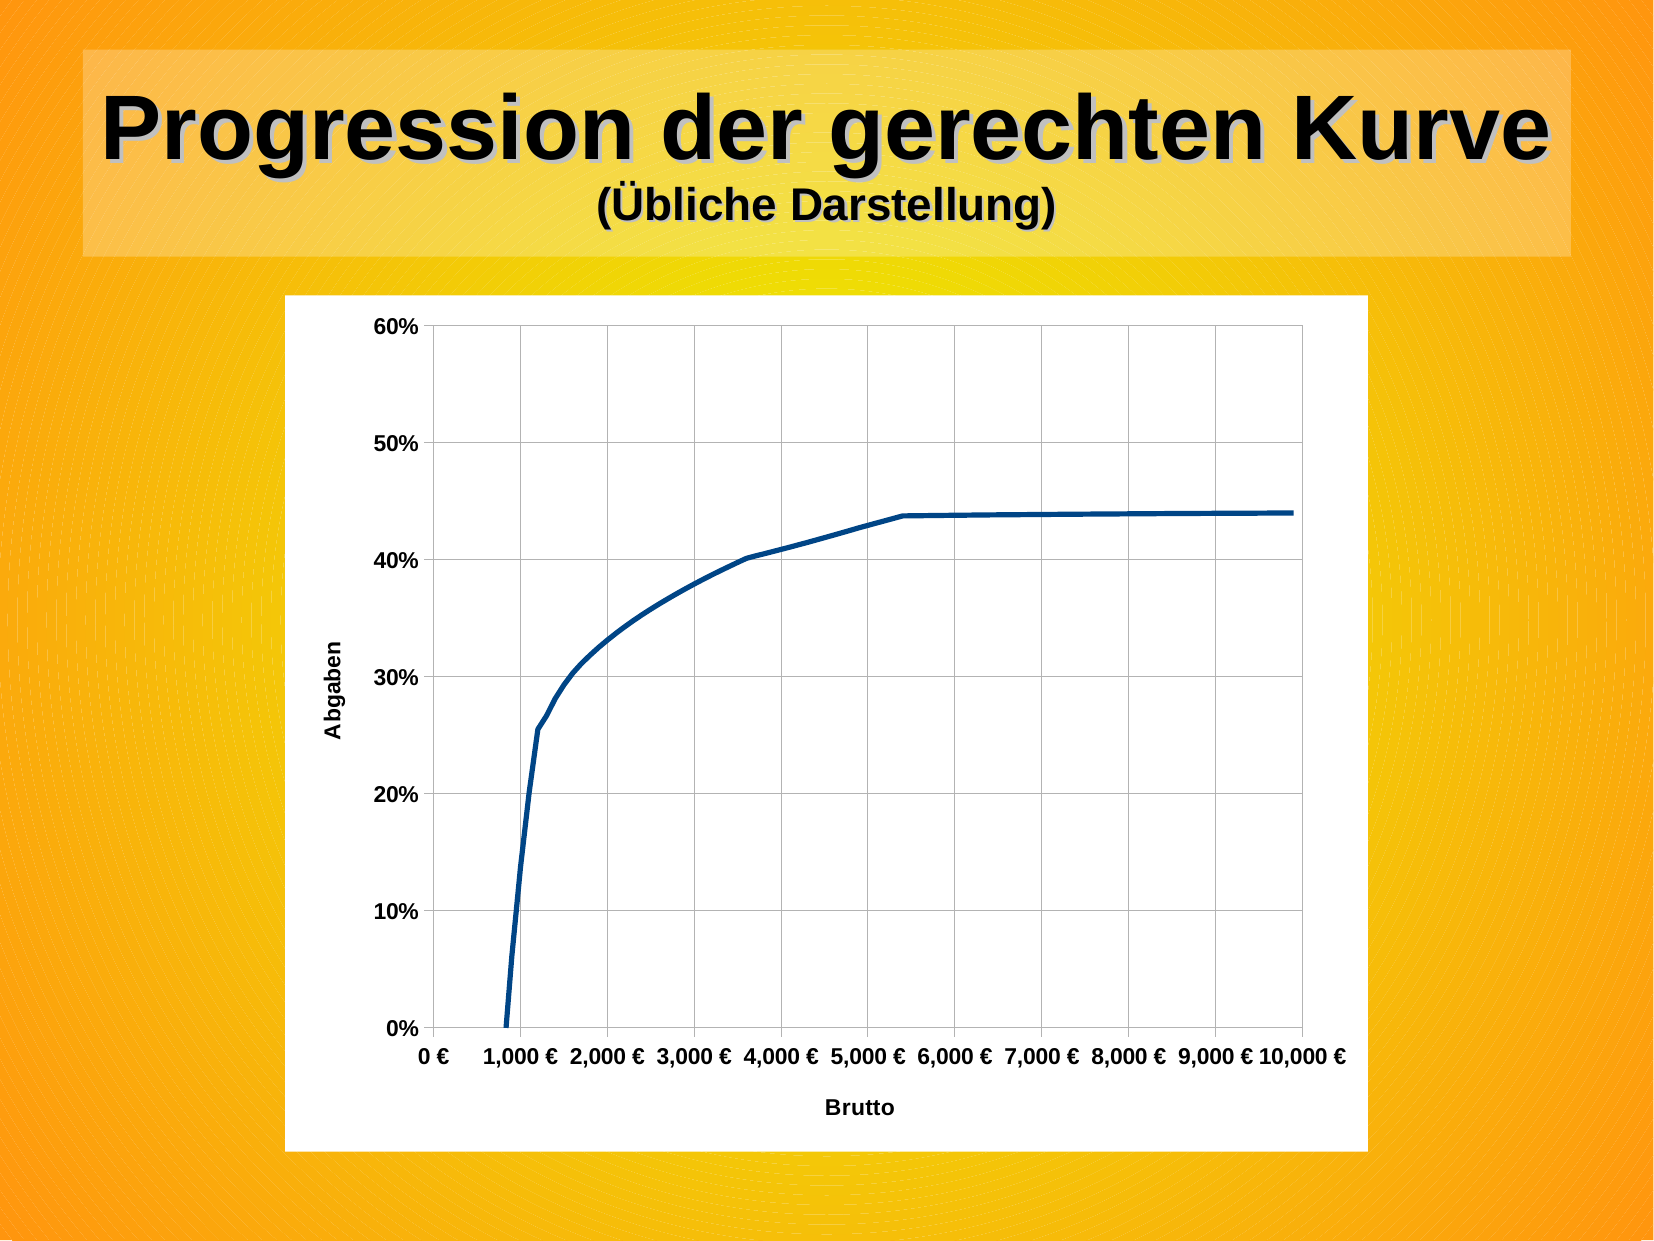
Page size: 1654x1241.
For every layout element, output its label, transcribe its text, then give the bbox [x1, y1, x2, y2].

title Progression der gerechten Kurve (Übliche Darstellung) [82, 49, 1571, 257]
chart [285, 295, 1368, 1152]
